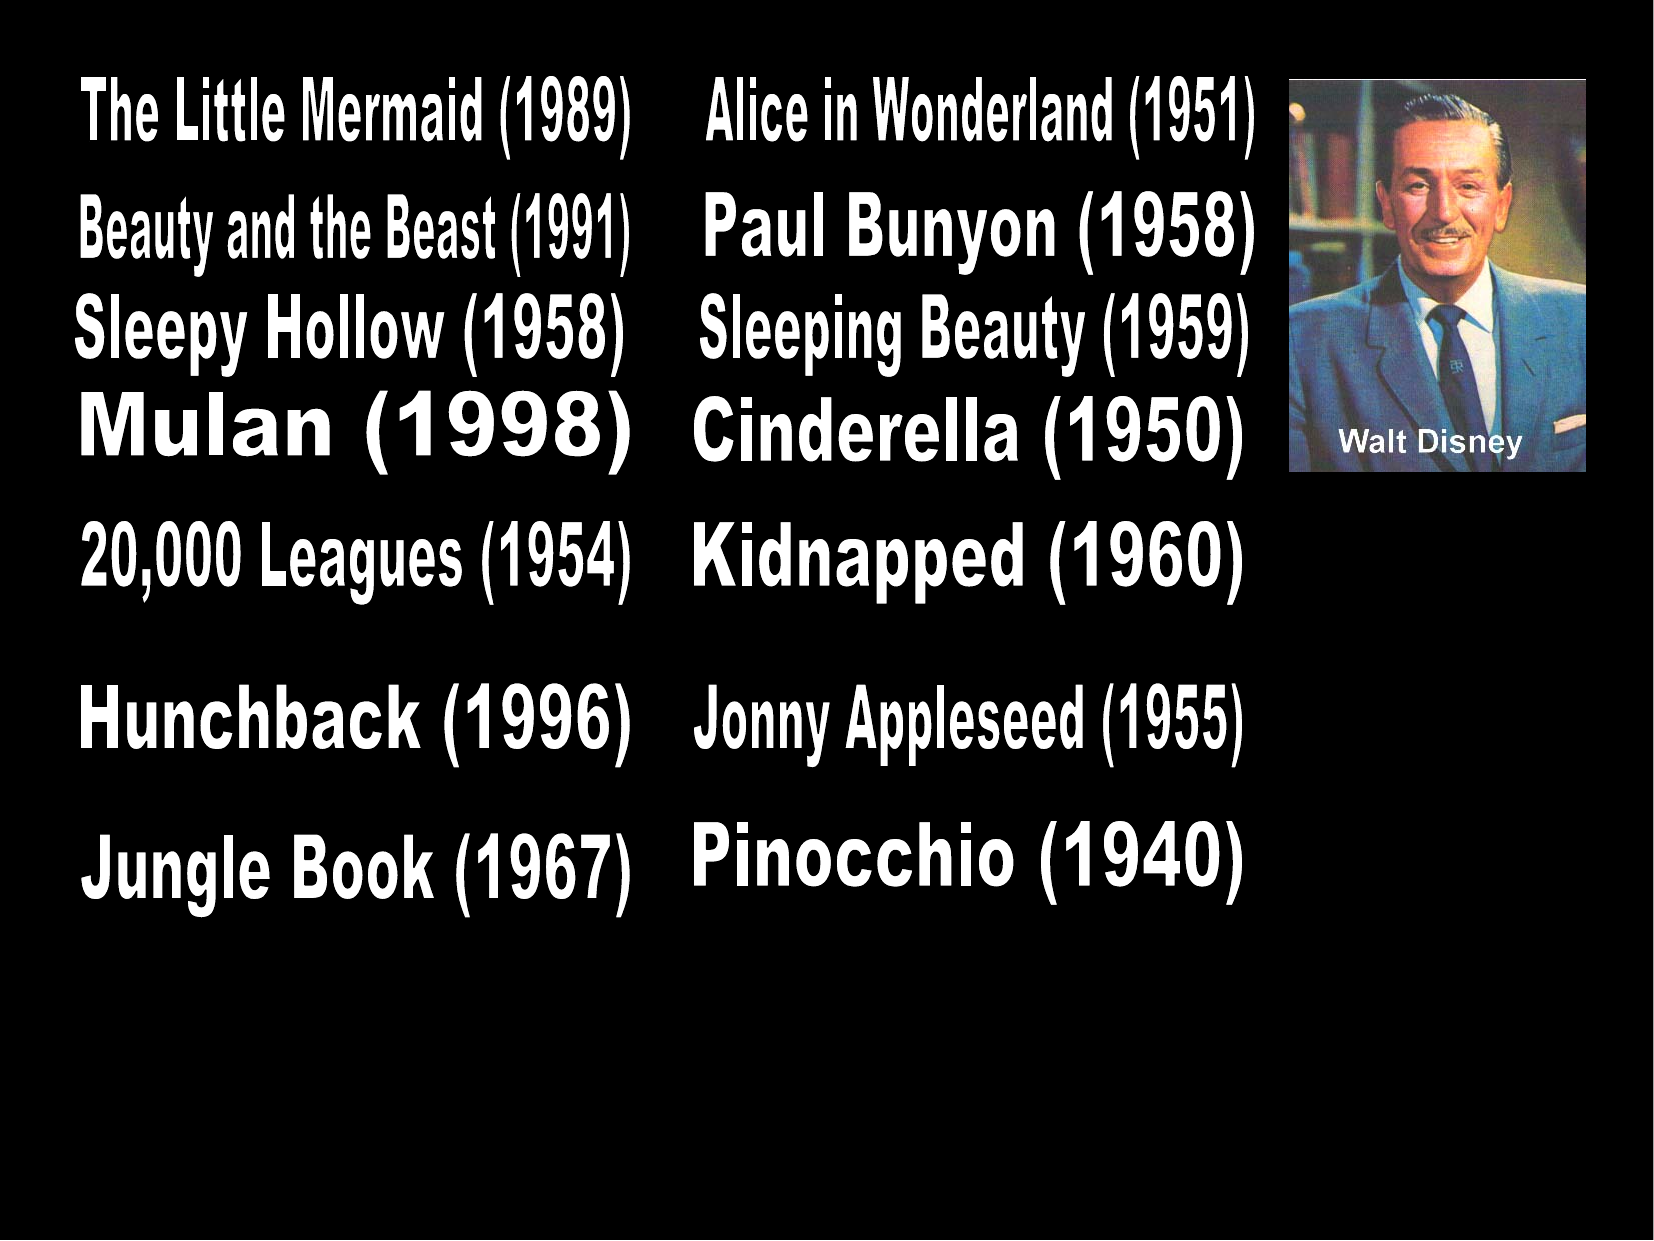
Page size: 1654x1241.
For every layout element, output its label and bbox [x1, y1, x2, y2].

text_box [477, 832, 499, 899]
text_box [1225, 820, 1243, 906]
text_box [1012, 93, 1028, 142]
text_box [481, 520, 495, 606]
text_box [408, 538, 436, 588]
text_box [804, 310, 830, 377]
text_box [617, 520, 631, 606]
text_box [1013, 311, 1038, 360]
text_box [609, 292, 624, 378]
text_box [413, 210, 435, 260]
text_box [1177, 293, 1204, 360]
text_box [466, 682, 490, 749]
text_box [879, 413, 904, 462]
text_box [369, 310, 399, 360]
text_box [1236, 292, 1249, 378]
text_box [1243, 75, 1255, 161]
text_box [721, 700, 747, 750]
text_box [386, 193, 411, 259]
text_box [126, 701, 158, 750]
text_box [238, 850, 271, 900]
text_box [1187, 520, 1222, 588]
text_box [1230, 682, 1243, 769]
text_box [875, 538, 909, 605]
text_box [795, 838, 832, 888]
text_box [966, 396, 977, 461]
text_box [1066, 93, 1088, 142]
text_box [1031, 700, 1057, 750]
text_box [305, 310, 335, 360]
text_box [420, 93, 444, 143]
text_box [1059, 683, 1084, 750]
text_box [226, 210, 249, 260]
text_box [1184, 820, 1221, 888]
text_box [756, 838, 790, 887]
text_box [251, 210, 272, 259]
text_box [693, 395, 735, 463]
text_box [989, 208, 1022, 258]
text_box [732, 294, 741, 359]
text_box [774, 310, 801, 360]
text_box [80, 833, 111, 900]
text_box [1102, 292, 1116, 378]
text_box [597, 192, 612, 259]
text_box [1040, 93, 1064, 143]
text_box [619, 192, 630, 278]
text_box [876, 310, 902, 378]
text_box [844, 683, 878, 749]
text_box [798, 396, 833, 463]
text_box [267, 293, 301, 359]
text_box [751, 700, 775, 749]
text_box [80, 520, 108, 587]
text_box [1121, 292, 1140, 359]
text_box [365, 389, 390, 476]
text_box [501, 682, 535, 750]
text_box [836, 93, 858, 142]
text_box [566, 75, 590, 143]
picture [1289, 79, 1586, 472]
text_box [110, 294, 120, 359]
text_box [463, 292, 478, 378]
text_box [936, 684, 945, 749]
text_box [1225, 395, 1243, 481]
text_box [202, 94, 210, 142]
text_box [798, 538, 831, 587]
text_box [837, 413, 874, 463]
text_box [326, 193, 347, 259]
text_box [110, 76, 132, 142]
text_box [834, 293, 843, 306]
text_box [124, 310, 154, 360]
text_box [834, 311, 843, 359]
text_box [1100, 190, 1123, 257]
text_box [355, 294, 365, 359]
text_box [539, 682, 573, 750]
text_box [557, 521, 585, 588]
text_box [189, 310, 218, 377]
text_box [1065, 820, 1091, 887]
text_box [592, 75, 616, 143]
text_box [824, 94, 832, 142]
text_box [513, 292, 542, 360]
text_box [274, 193, 295, 260]
text_box [910, 93, 934, 143]
text_box [250, 76, 258, 141]
text_box [219, 311, 249, 378]
text_box [302, 76, 334, 142]
text_box [779, 700, 803, 749]
text_box [110, 520, 138, 588]
text_box [983, 310, 1010, 360]
text_box [740, 208, 773, 258]
text_box [848, 310, 873, 359]
text_box [1073, 520, 1098, 587]
text_box [1103, 820, 1139, 888]
text_box [876, 838, 914, 888]
text_box [403, 833, 436, 899]
text_box [813, 191, 823, 257]
text_box [848, 191, 884, 257]
text_box [990, 521, 1024, 588]
text_box [230, 76, 247, 143]
text_box [79, 193, 104, 259]
text_box [872, 76, 910, 142]
text_box [192, 211, 215, 278]
text_box [914, 538, 948, 605]
text_box [1204, 190, 1236, 258]
text_box [921, 293, 951, 359]
text_box [1044, 395, 1062, 481]
text_box [1002, 700, 1029, 750]
text_box [888, 209, 918, 258]
text_box [740, 414, 753, 462]
text_box [459, 76, 483, 143]
text_box [1102, 682, 1115, 769]
text_box [986, 93, 1009, 143]
text_box [879, 700, 905, 767]
text_box [554, 389, 601, 458]
text_box [1040, 820, 1058, 906]
text_box [135, 93, 159, 143]
text_box [835, 538, 871, 588]
text_box [1145, 682, 1171, 750]
text_box [208, 391, 224, 456]
text_box [349, 700, 383, 750]
text_box [740, 396, 753, 409]
text_box [332, 850, 364, 900]
text_box [1105, 395, 1142, 463]
text_box [956, 209, 989, 276]
text_box [824, 76, 832, 89]
text_box [1049, 520, 1067, 606]
text_box [954, 310, 981, 360]
text_box [1059, 311, 1087, 378]
text_box [946, 396, 958, 461]
text_box [500, 389, 548, 458]
text_box [527, 520, 555, 588]
text_box [693, 683, 718, 750]
text_box [740, 539, 753, 587]
text_box [618, 75, 631, 161]
text_box [976, 700, 1001, 750]
text_box [106, 210, 128, 260]
text_box [202, 76, 210, 89]
text_box [455, 832, 471, 919]
text_box [73, 292, 106, 360]
text_box [447, 76, 456, 89]
text_box [1142, 820, 1181, 887]
text_box [286, 407, 331, 457]
text_box [261, 93, 286, 143]
text_box [1148, 520, 1183, 588]
text_box [509, 832, 541, 900]
text_box [737, 76, 744, 141]
text_box [586, 520, 615, 587]
text_box [580, 833, 611, 899]
text_box [339, 294, 349, 359]
text_box [213, 76, 229, 143]
text_box [379, 539, 405, 588]
text_box [1026, 208, 1056, 257]
text_box [749, 94, 757, 142]
text_box [749, 76, 757, 89]
text_box [152, 850, 182, 899]
text_box [777, 209, 807, 258]
text_box [1069, 395, 1094, 462]
text_box [1119, 682, 1138, 749]
text_box [510, 192, 522, 278]
text_box [311, 700, 346, 750]
text_box [163, 700, 195, 749]
text_box [309, 193, 324, 260]
text_box [156, 310, 186, 360]
text_box [176, 76, 199, 142]
text_box [704, 76, 735, 142]
text_box [961, 76, 983, 143]
text_box [199, 700, 234, 750]
text_box [1144, 75, 1161, 142]
text_box [398, 389, 432, 457]
text_box [154, 409, 198, 458]
text_box [154, 211, 175, 260]
text_box [1133, 190, 1165, 258]
text_box [740, 521, 753, 534]
text_box [261, 521, 287, 587]
text_box [937, 93, 958, 142]
text_box [447, 389, 495, 458]
text_box [177, 193, 192, 260]
text_box [949, 700, 975, 750]
text_box [736, 821, 749, 834]
text_box [80, 391, 145, 457]
text_box [365, 93, 417, 142]
text_box [758, 521, 792, 588]
text_box [1168, 75, 1191, 143]
text_box [437, 538, 463, 588]
text_box [447, 94, 456, 142]
text_box [1220, 75, 1236, 142]
text_box [1174, 683, 1200, 750]
text_box [223, 834, 233, 899]
text_box [693, 521, 738, 587]
text_box [155, 520, 182, 588]
text_box [959, 821, 972, 834]
text_box [1239, 190, 1255, 276]
text_box [959, 839, 972, 887]
text_box [185, 520, 212, 588]
text_box [500, 520, 519, 587]
text_box [1078, 190, 1095, 276]
text_box [545, 832, 577, 900]
text_box [516, 75, 533, 142]
text_box [400, 311, 446, 359]
text_box [289, 538, 317, 588]
text_box [785, 93, 809, 143]
text_box [1129, 75, 1141, 161]
text_box [186, 850, 217, 919]
text_box [613, 682, 631, 769]
text_box [1029, 76, 1037, 141]
text_box [349, 538, 375, 606]
text_box [607, 389, 631, 476]
text_box [736, 839, 749, 887]
text_box [951, 538, 987, 588]
text_box [80, 683, 119, 749]
text_box [525, 192, 541, 259]
text_box [577, 292, 606, 360]
text_box [231, 407, 280, 458]
text_box [436, 210, 459, 260]
text_box [704, 191, 737, 257]
text_box [1206, 292, 1233, 360]
text_box [1202, 683, 1228, 750]
text_box [499, 75, 512, 161]
text_box [1168, 191, 1200, 258]
text_box [443, 682, 461, 769]
text_box [918, 821, 953, 887]
text_box [745, 310, 772, 360]
text_box [923, 208, 953, 257]
text_box [1193, 76, 1216, 143]
text_box [693, 821, 730, 887]
text_box [349, 210, 372, 260]
text_box [117, 851, 147, 900]
text_box [615, 832, 631, 919]
text_box [387, 683, 422, 749]
text_box [545, 293, 574, 360]
text_box [804, 701, 831, 769]
text_box [904, 413, 940, 463]
text_box [129, 210, 152, 260]
text_box [1148, 292, 1175, 360]
text_box [836, 838, 873, 888]
text_box [293, 833, 328, 899]
text_box [215, 520, 242, 588]
text_box [983, 413, 1020, 463]
text_box [238, 683, 270, 749]
text_box [547, 192, 569, 260]
text_box [483, 292, 504, 359]
text_box [482, 193, 497, 260]
text_box [141, 568, 152, 605]
text_box [367, 850, 399, 900]
text_box [1185, 395, 1221, 463]
text_box [1090, 76, 1113, 143]
text_box [1145, 396, 1181, 463]
text_box [275, 683, 308, 750]
text_box [908, 700, 933, 767]
text_box [759, 413, 793, 462]
text_box [319, 538, 346, 588]
text_box [698, 292, 728, 360]
text_box [576, 682, 610, 750]
text_box [571, 192, 593, 260]
text_box [1041, 293, 1059, 360]
text_box [80, 76, 107, 142]
text_box [760, 93, 784, 143]
text_box [540, 75, 564, 143]
text_box [978, 838, 1015, 888]
text_box [460, 210, 481, 260]
text_box [1109, 520, 1144, 588]
text_box [1225, 520, 1243, 606]
text_box [337, 93, 362, 143]
